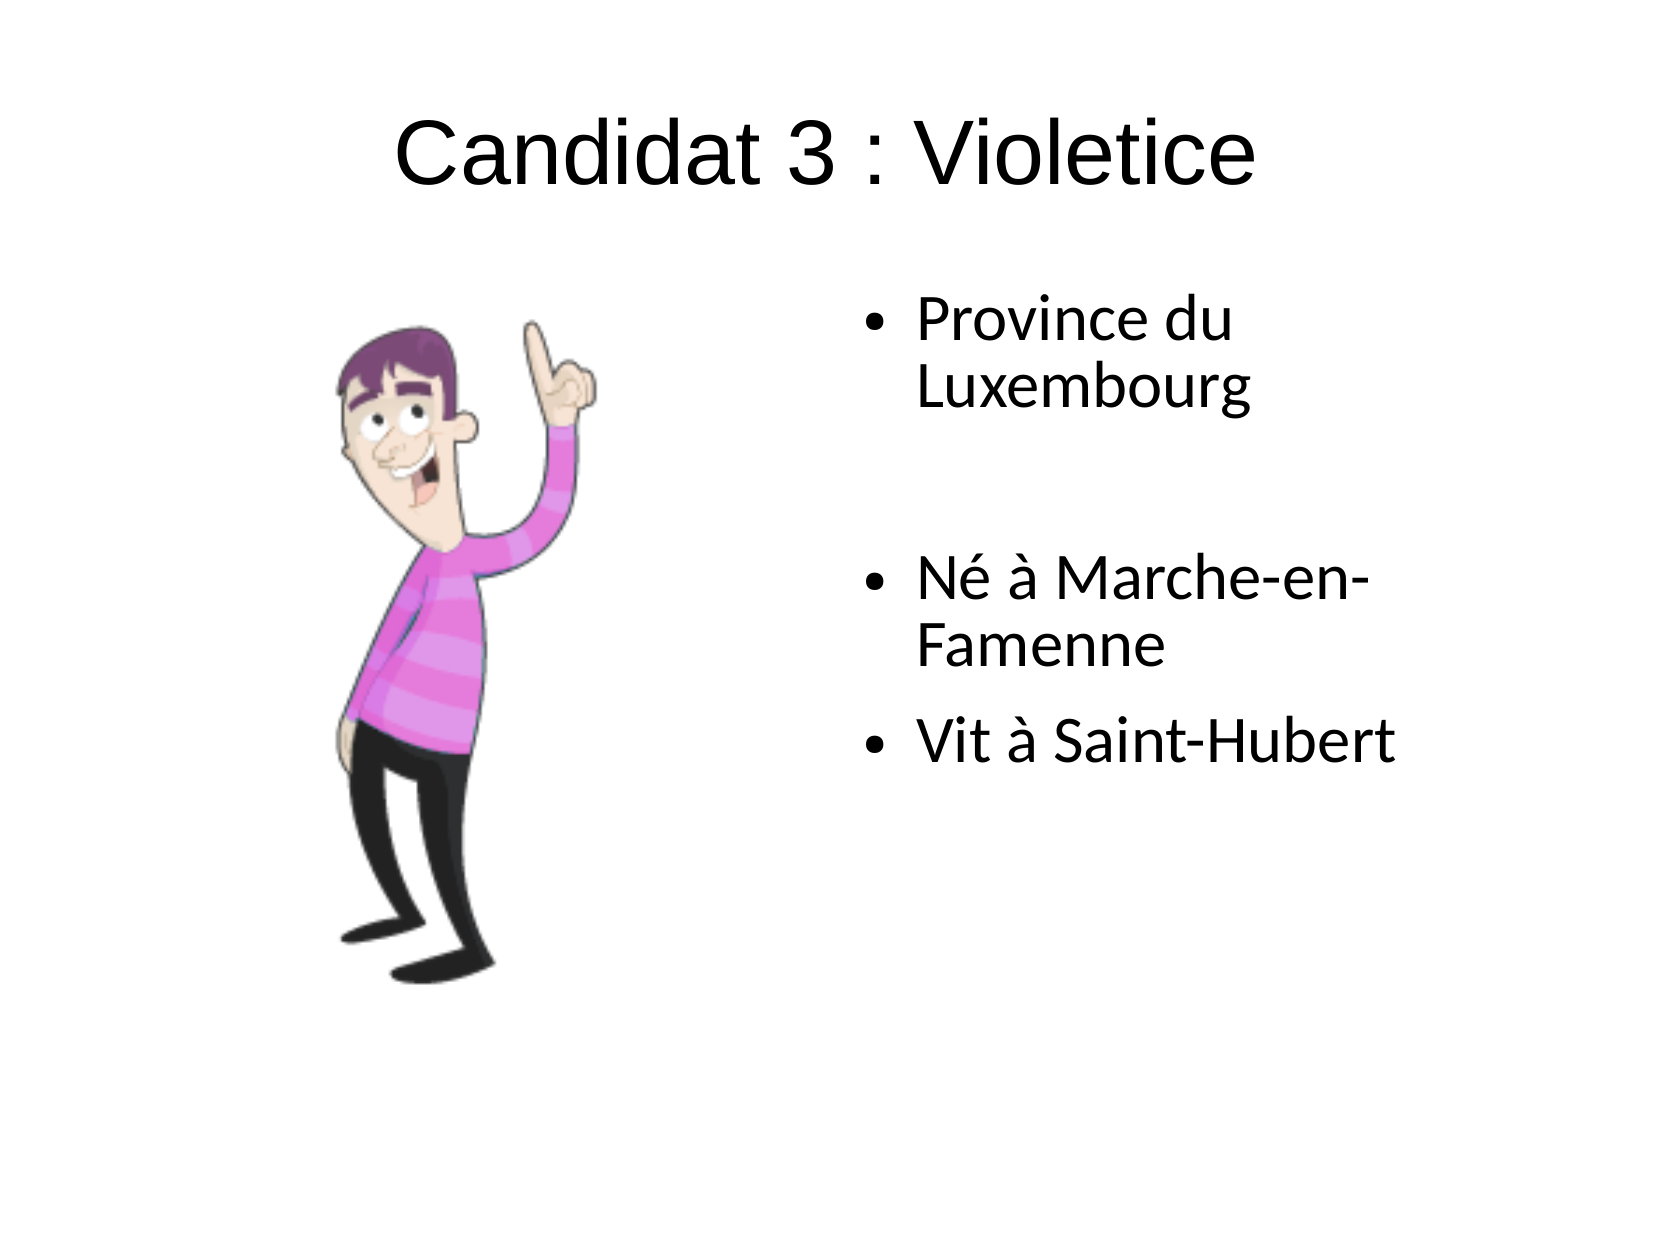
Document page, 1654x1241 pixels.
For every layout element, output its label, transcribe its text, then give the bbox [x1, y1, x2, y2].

picture [219, 290, 673, 1010]
list Province du Luxembourg Né à Marche-en-Famenne Vit à Saint-Hubert [845, 290, 1572, 1010]
title Candidat 3 : Violetice [82, 49, 1571, 257]
